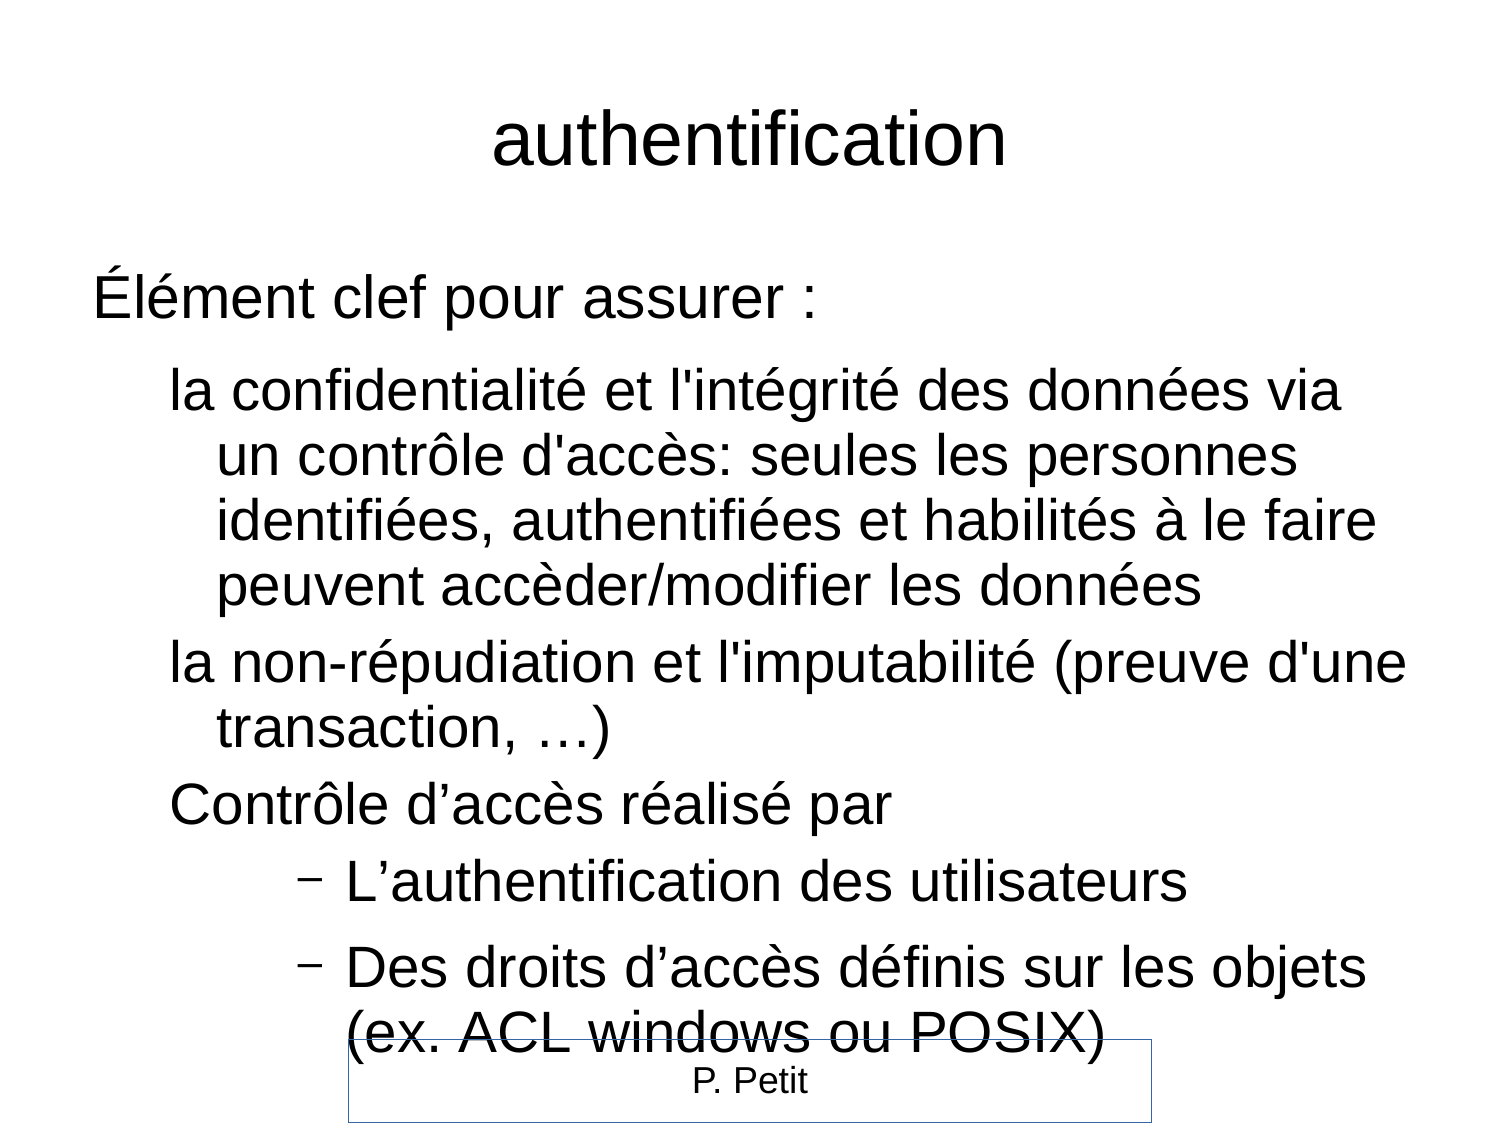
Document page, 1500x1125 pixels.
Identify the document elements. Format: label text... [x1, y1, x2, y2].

title authentification [75, 44, 1425, 233]
text_box P. Petit [348, 1039, 1152, 1123]
list Élément clef pour assurer : la confidentialité et l'intégrité des données via un contrôle d'accès: seules les personnes identifiées, authentifiées et habilités à le faire peuvent accèder/modifier les données la non-répudiation et l'imputabilité (preuve d'une transaction, …) Contrôle d’accès réalisé par L’authentification des utilisateurs Des droits d’accès définis sur les objets (ex. ACL windows ou POSIX) [75, 263, 1425, 1103]
